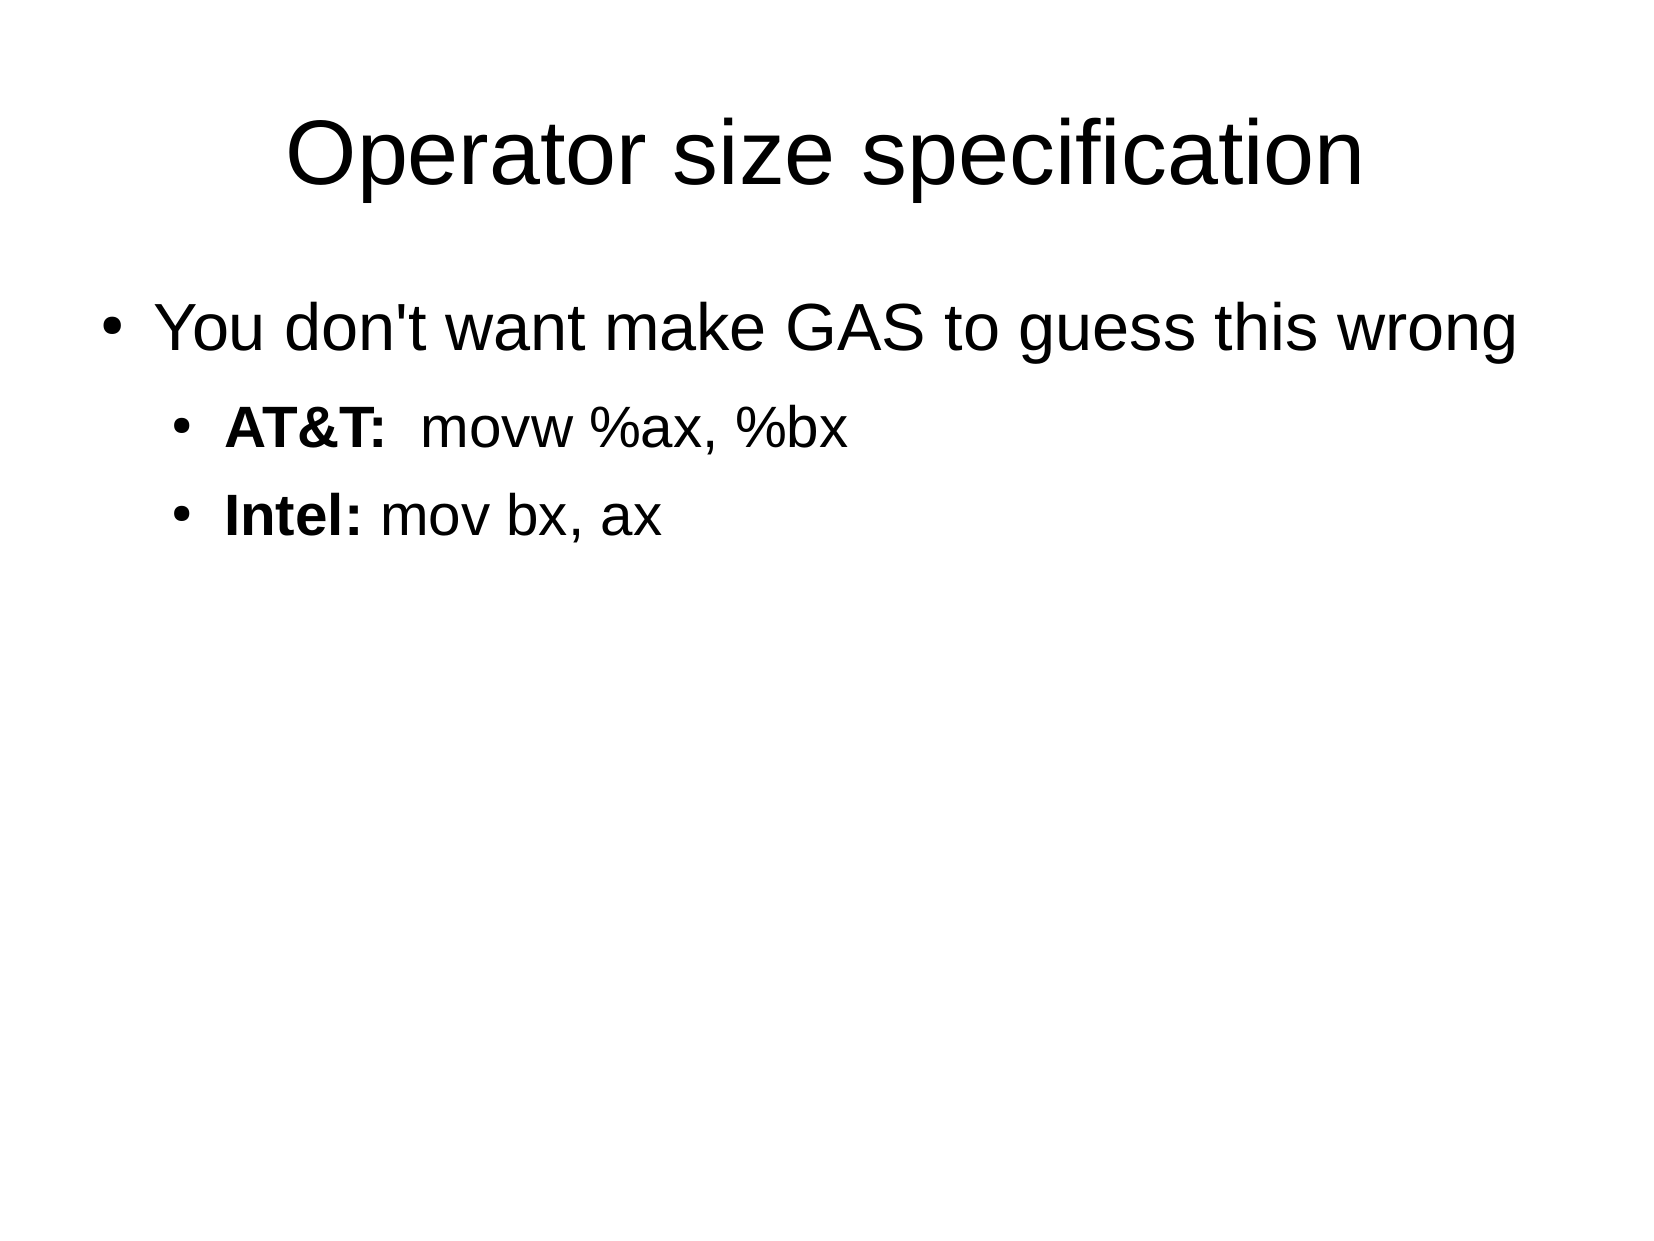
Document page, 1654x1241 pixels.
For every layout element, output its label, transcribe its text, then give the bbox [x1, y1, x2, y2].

title Operator size specification [82, 49, 1571, 257]
list You don't want make GAS to guess this wrong AT&T: movw %ax, %bx Intel: mov bx, ax [82, 290, 1571, 1109]
